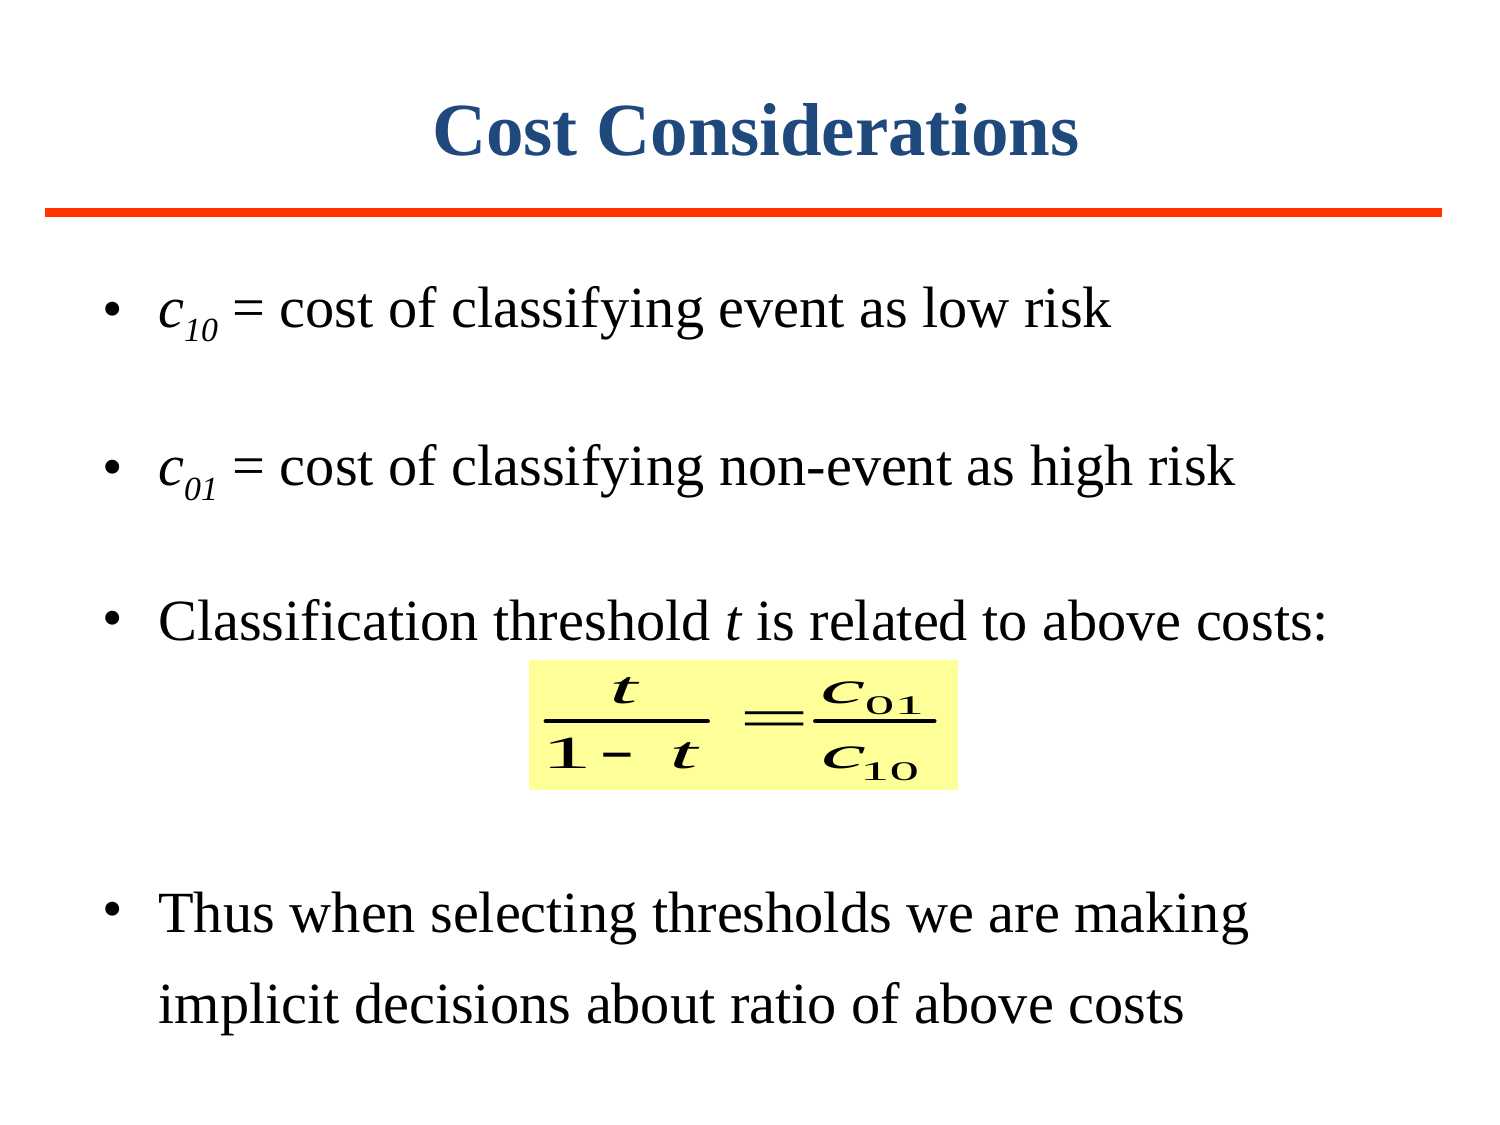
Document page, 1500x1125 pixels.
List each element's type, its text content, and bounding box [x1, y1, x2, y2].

chart [528, 659, 959, 791]
text_box Cost Considerations [99, 37, 1413, 208]
text_box c10 = cost of classifying event as low risk c01 = cost of classifying non-event as high risk Classification threshold t is related to above costs: Thus when selecting thresholds we are making implicit decisions about ratio of above costs [87, 237, 1413, 1049]
